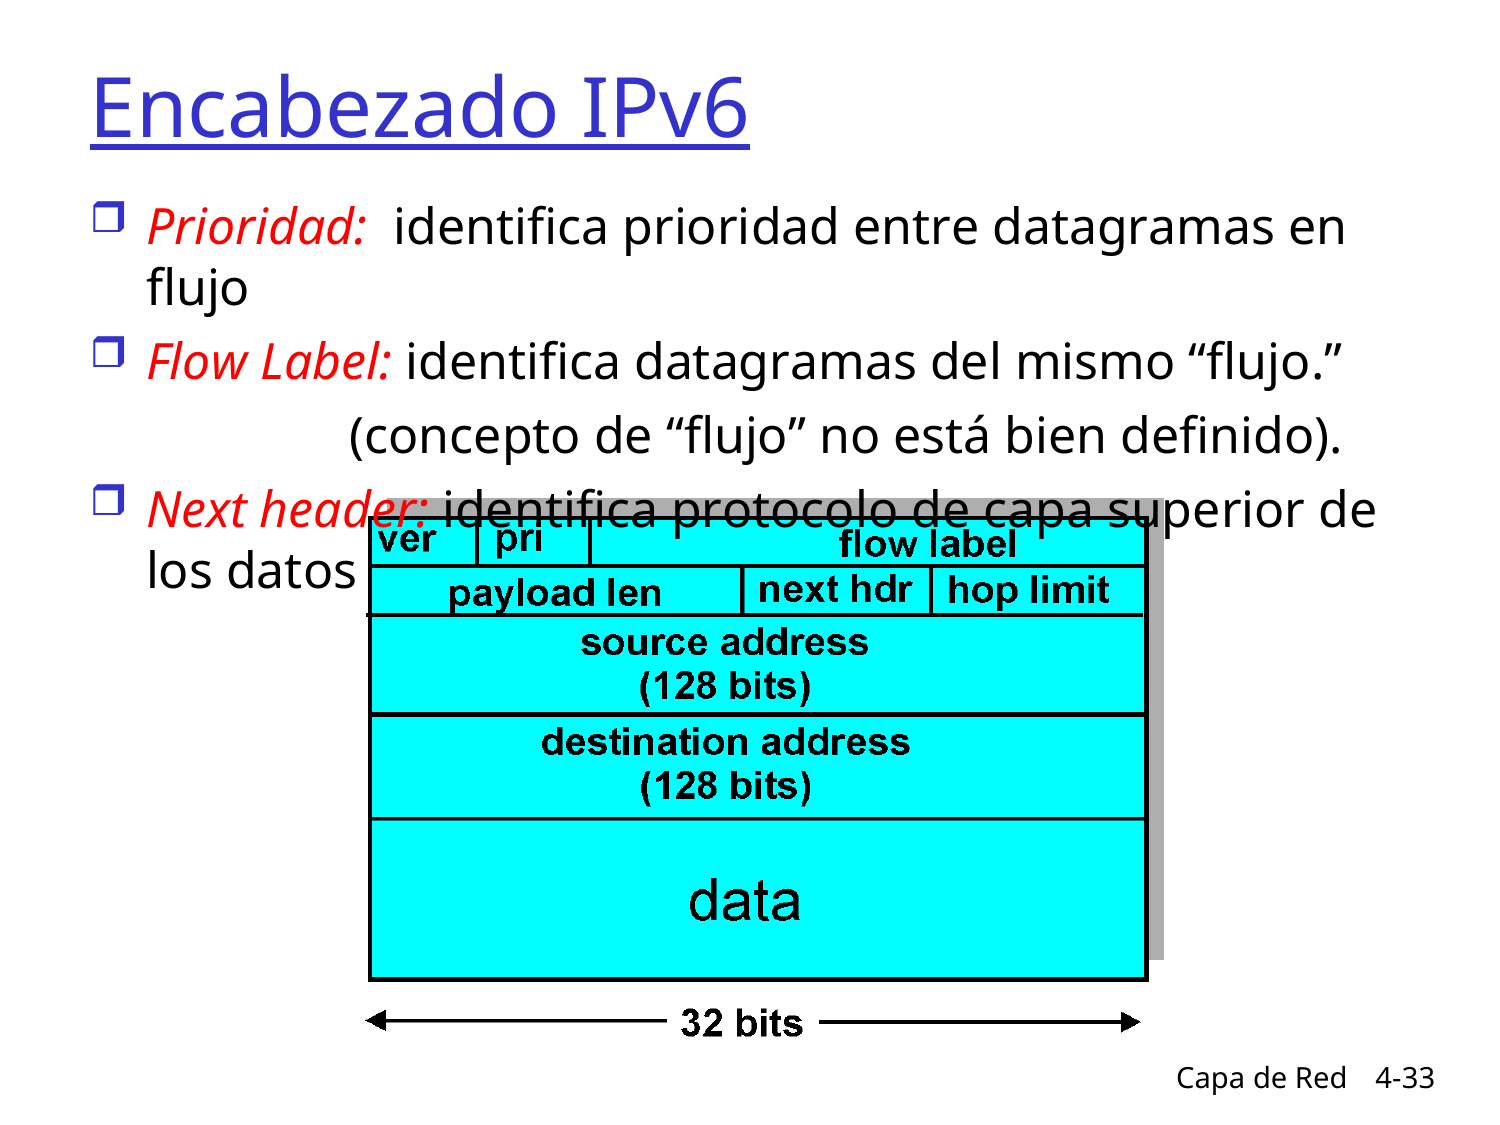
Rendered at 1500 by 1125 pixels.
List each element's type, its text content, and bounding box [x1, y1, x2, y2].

list Prioridad: identifica prioridad entre datagramas en flujo Flow Label: identifica datagramas del mismo “flujo.” (concepto de “flujo” no está bien definido). Next header: identifica protocolo de capa superior de los datos [75, 187, 1463, 1044]
title Encabezado IPv6 [75, 15, 1463, 187]
